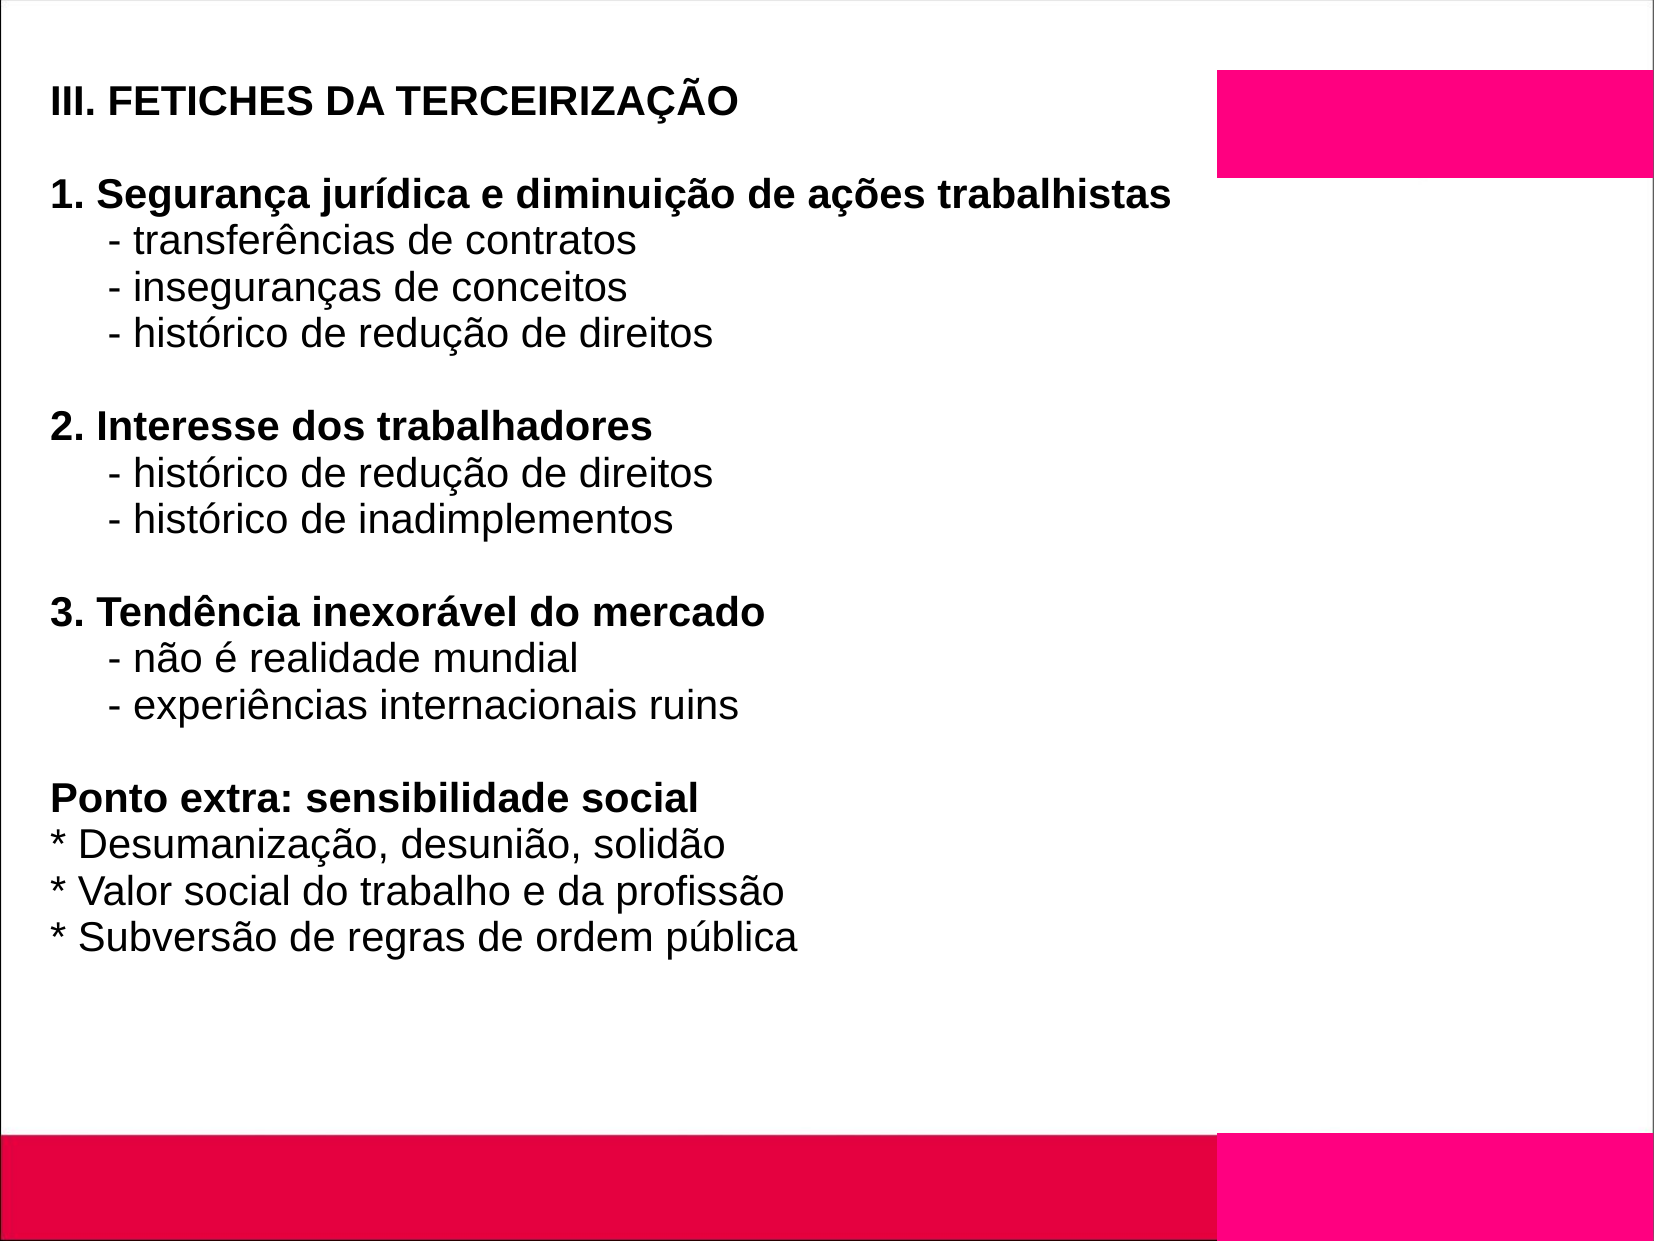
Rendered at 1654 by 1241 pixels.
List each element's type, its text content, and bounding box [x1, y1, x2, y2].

picture [0, 0, 1654, 1241]
text_box III. FETICHES DA TERCEIRIZAÇÃO 1. Segurança jurídica e diminuição de ações trabalhistas - transferências de contratos - inseguranças de conceitos - histórico de redução de direitos 2. Interesse dos trabalhadores - histórico de redução de direitos - histórico de inadimplementos 3. Tendência inexorável do mercado - não é realidade mundial - experiências internacionais ruins Ponto extra: sensibilidade social * Desumanização, desunião, solidão * Valor social do trabalho e da profissão * Subversão de regras de ordem pública [35, 23, 1595, 1120]
